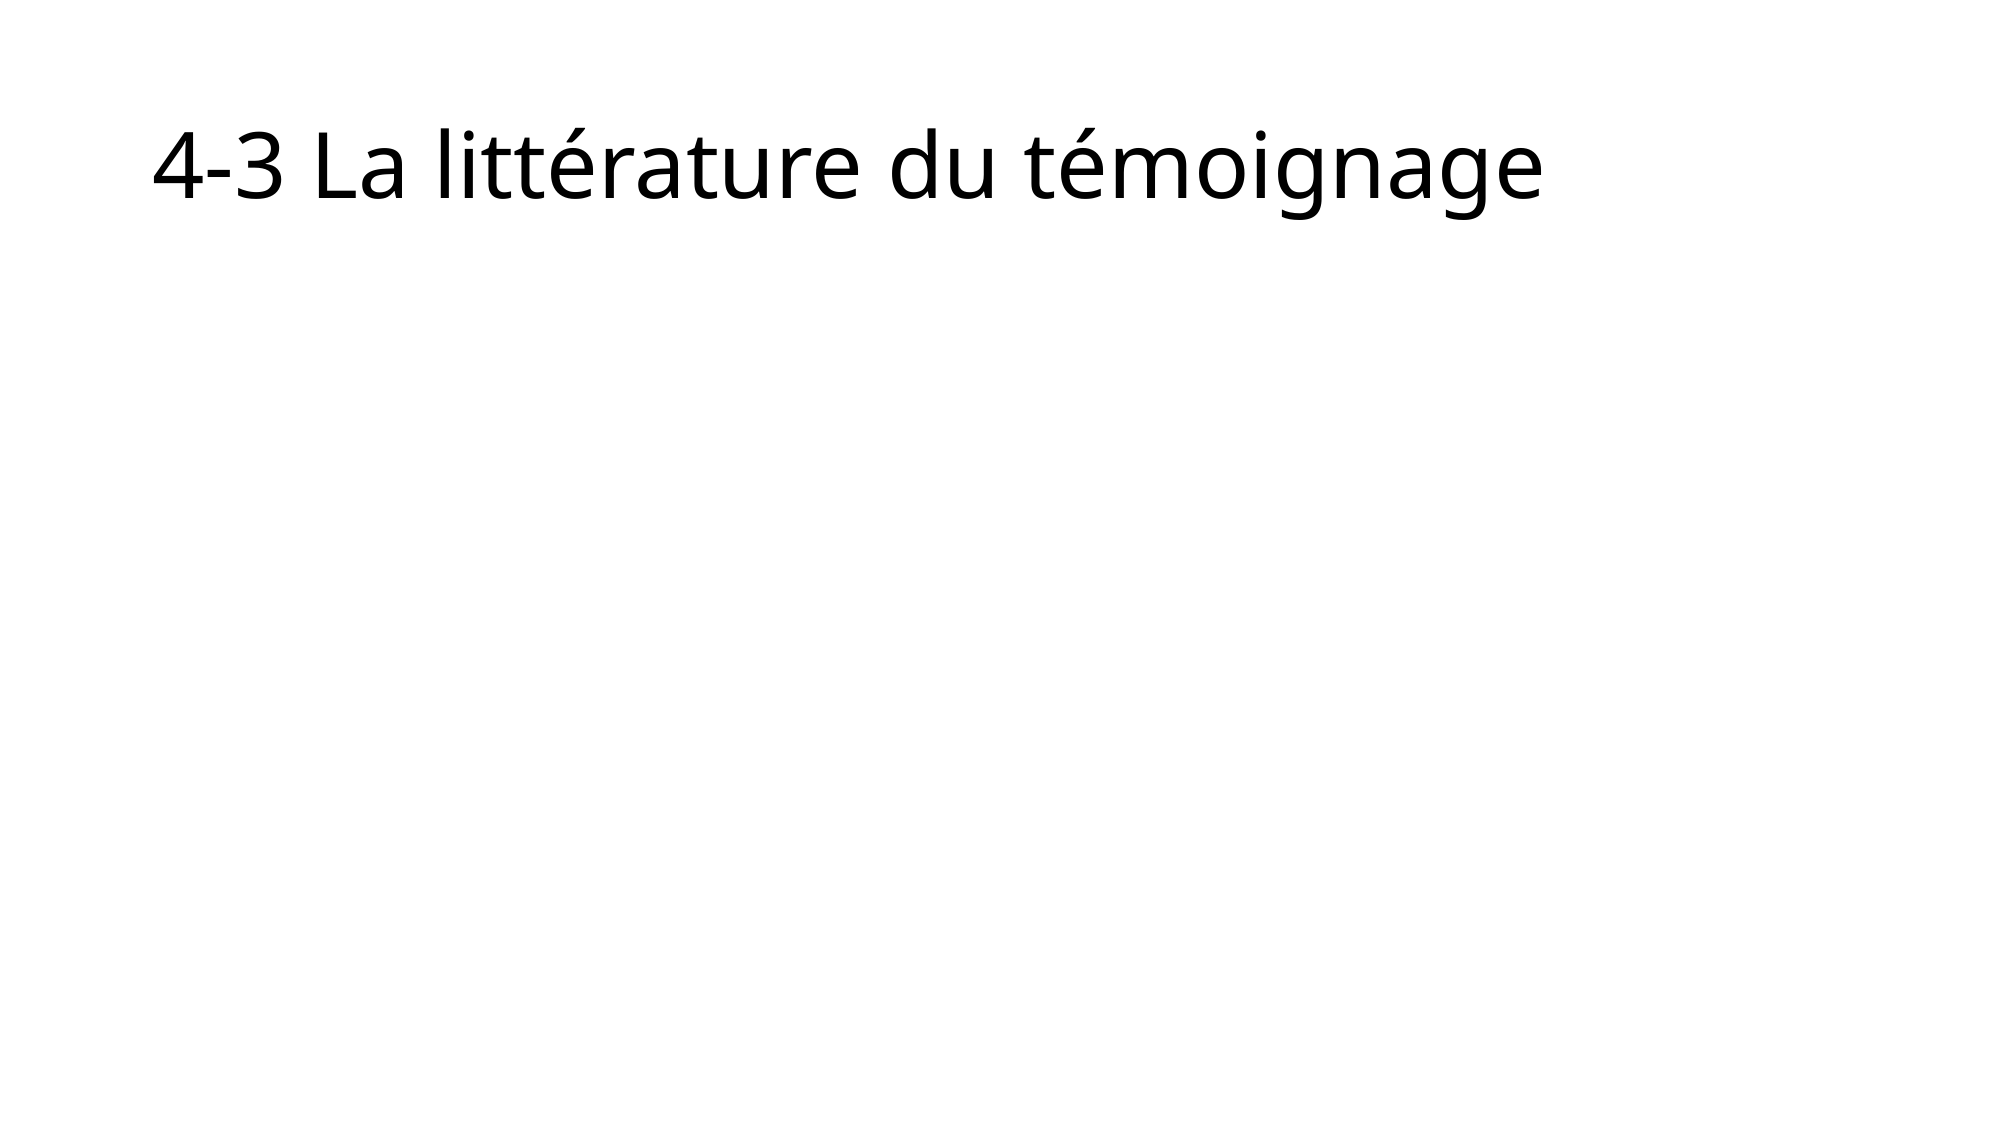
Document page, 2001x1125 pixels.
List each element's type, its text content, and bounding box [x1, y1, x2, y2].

title 4-3 La littérature du témoignage [137, 59, 1863, 278]
